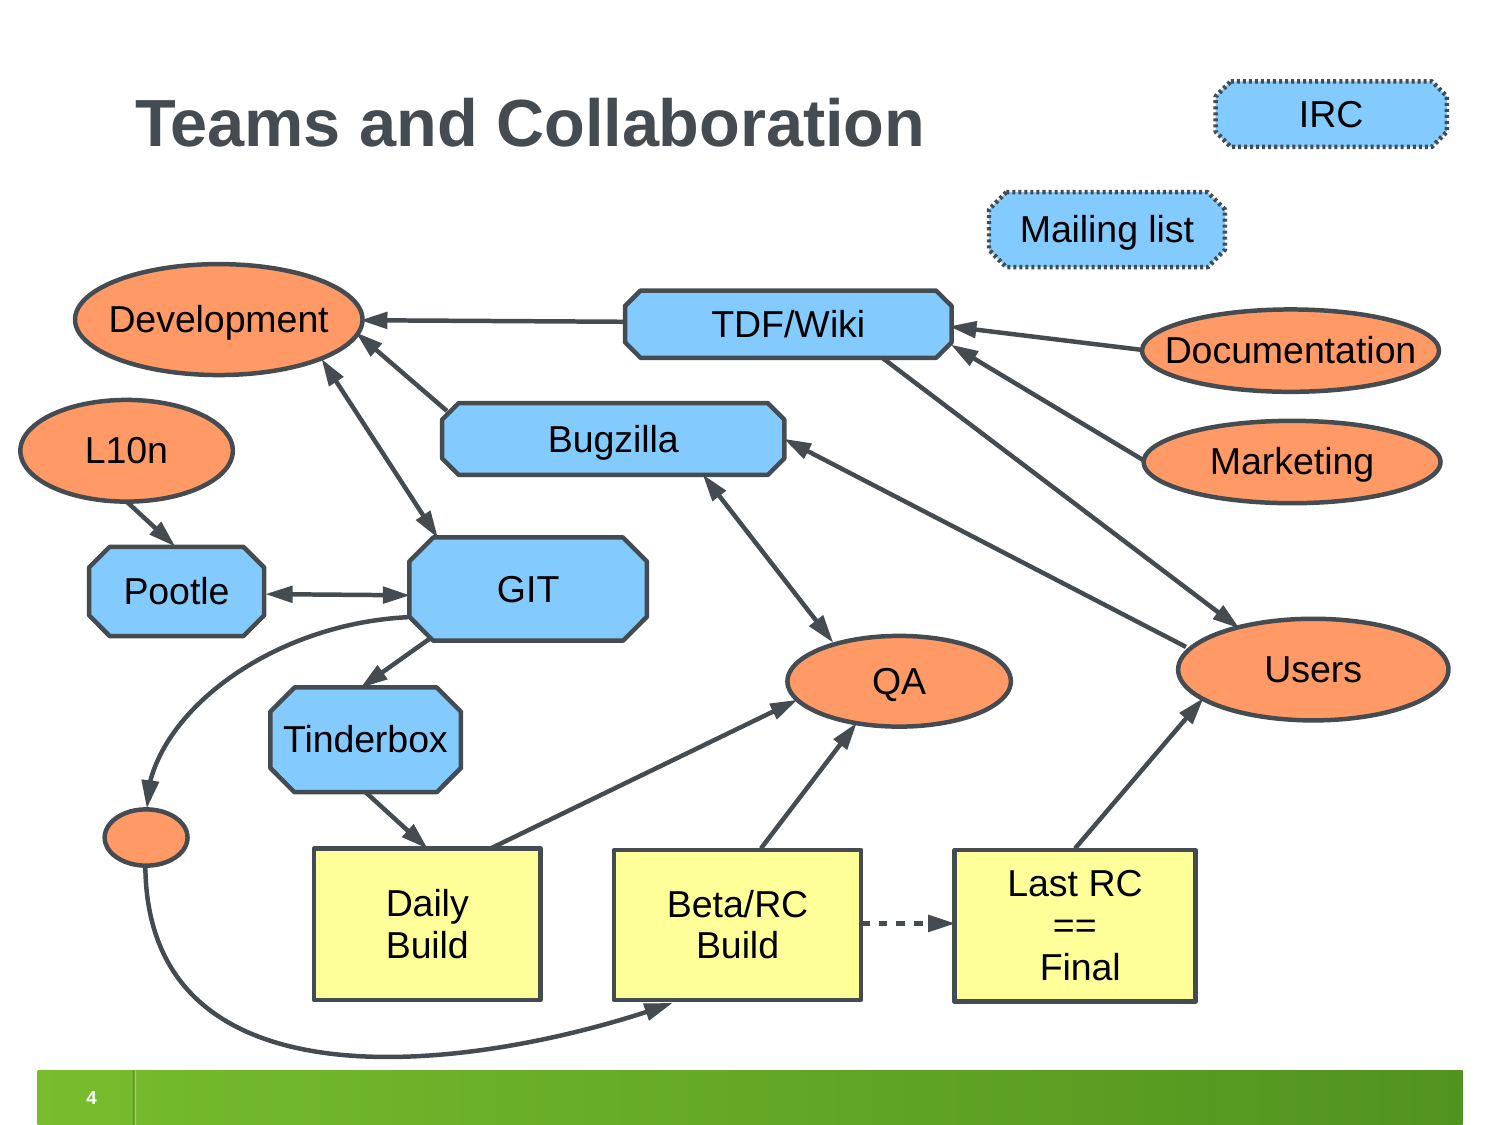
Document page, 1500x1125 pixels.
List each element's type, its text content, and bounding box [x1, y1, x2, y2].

title Teams and Collaboration [135, 41, 1372, 204]
text_box Pootle [89, 546, 265, 637]
text_box Documentation [1142, 309, 1439, 392]
text_box Last RC == Final [954, 850, 1196, 1002]
text_box [104, 809, 188, 866]
text_box Tinderbox [270, 687, 461, 793]
text_box Marketing [1143, 420, 1441, 504]
text_box GIT [409, 537, 647, 641]
text_box Beta/RC Build [614, 849, 861, 1000]
text_box Users [1178, 618, 1449, 721]
text_box Daily Build [314, 848, 541, 1000]
text_box L10n [20, 399, 233, 502]
text_box TDF/Wiki [625, 290, 952, 358]
text_box Mailing list [988, 192, 1225, 268]
text_box IRC [1215, 81, 1447, 147]
text_box QA [787, 635, 1011, 727]
text_box Development [75, 264, 363, 376]
text_box Bugzilla [442, 403, 785, 475]
